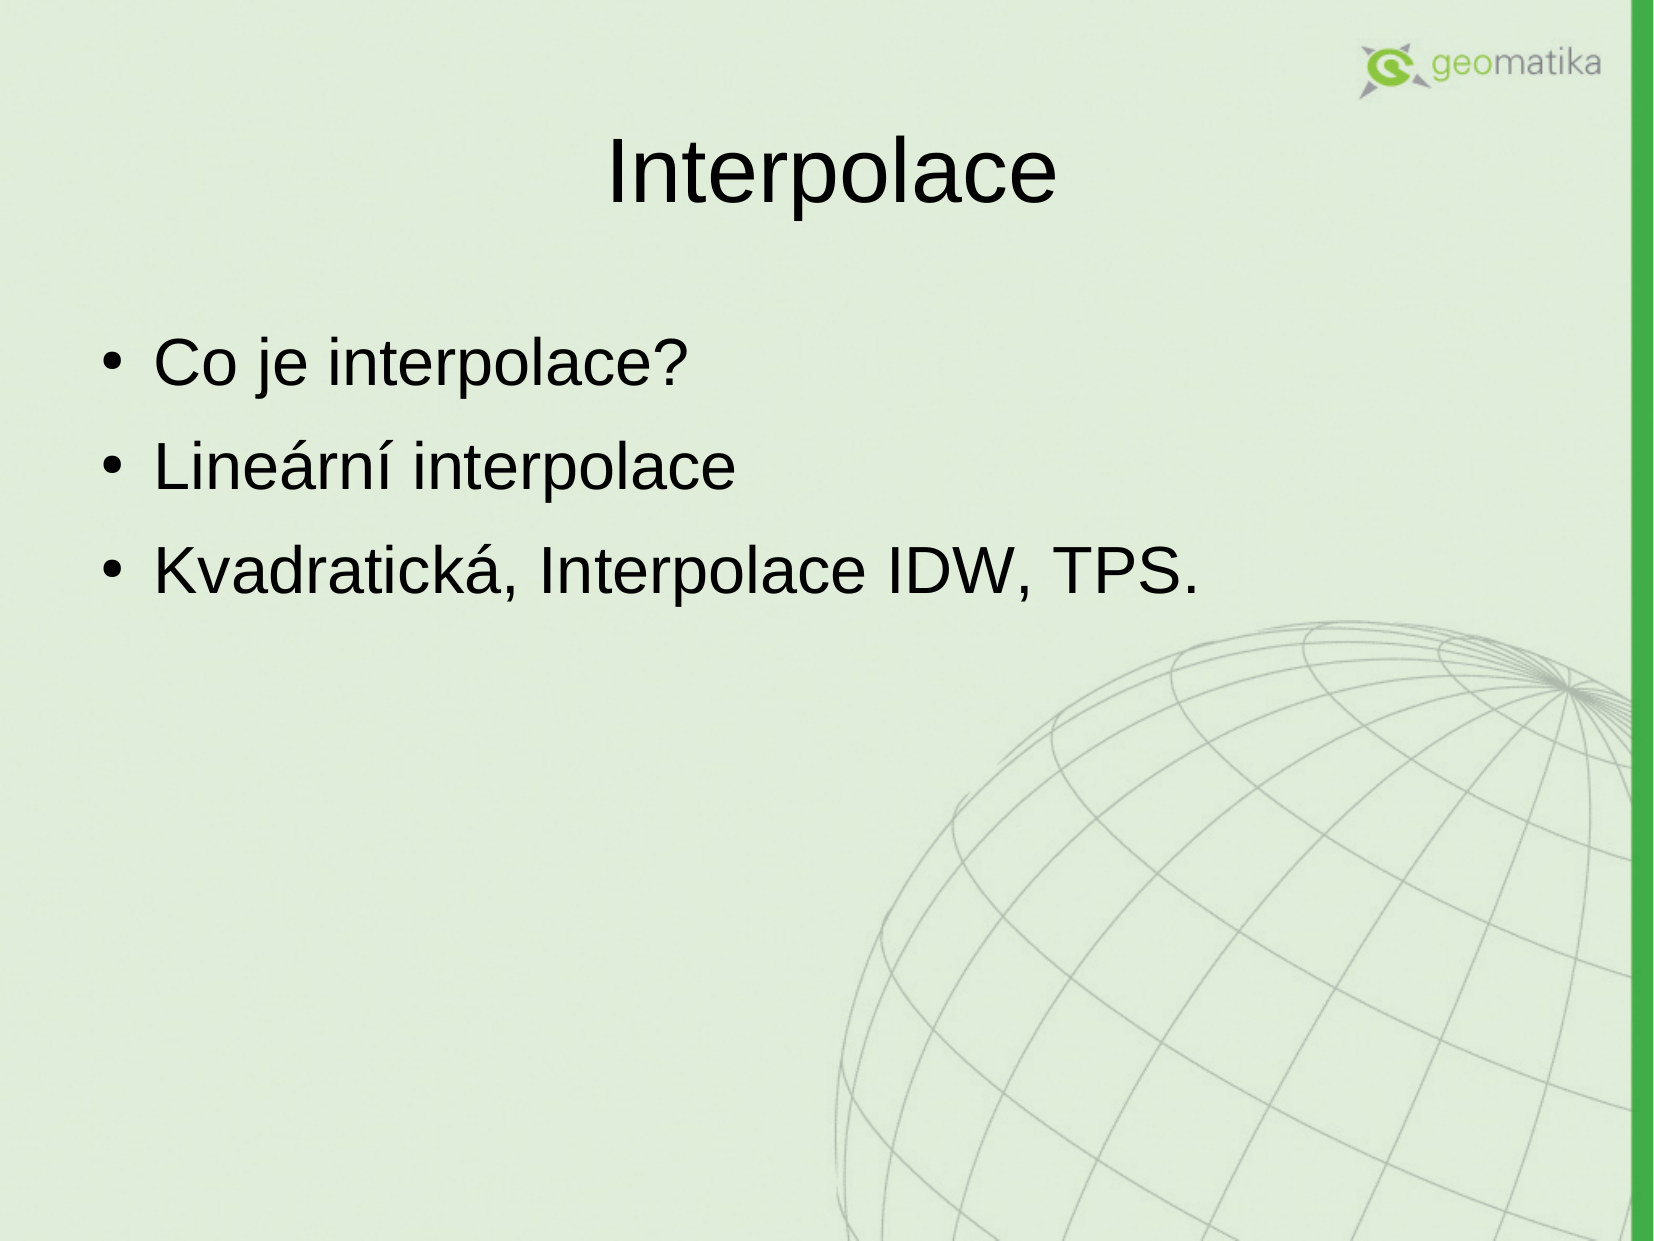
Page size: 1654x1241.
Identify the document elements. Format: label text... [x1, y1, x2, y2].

title Interpolace [88, 118, 1577, 326]
list Co je interpolace? Lineární interpolace Kvadratická, Interpolace IDW, TPS. [82, 324, 1571, 1109]
picture [0, 0, 1654, 1241]
